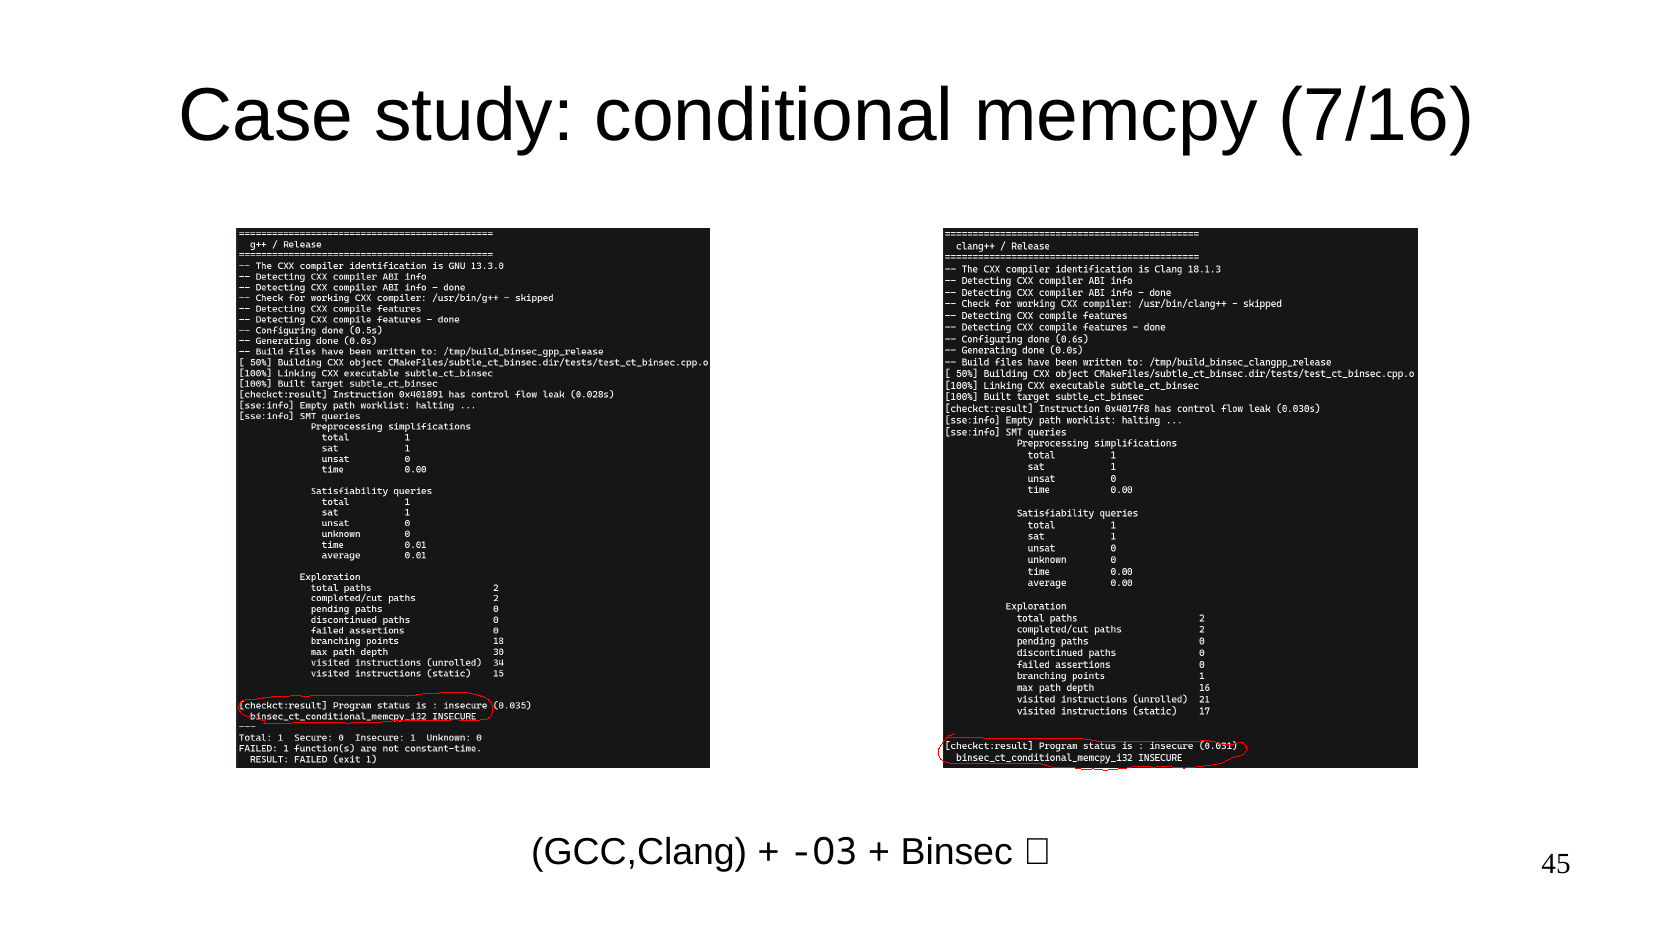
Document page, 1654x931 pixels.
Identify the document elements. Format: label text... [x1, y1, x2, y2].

picture [943, 228, 1418, 768]
title Case study: conditional memcpy (7/16) [82, 37, 1571, 193]
picture [236, 228, 710, 768]
text_box (GCC,Clang) + -O3 + Binsec 🫡 [490, 817, 1093, 880]
